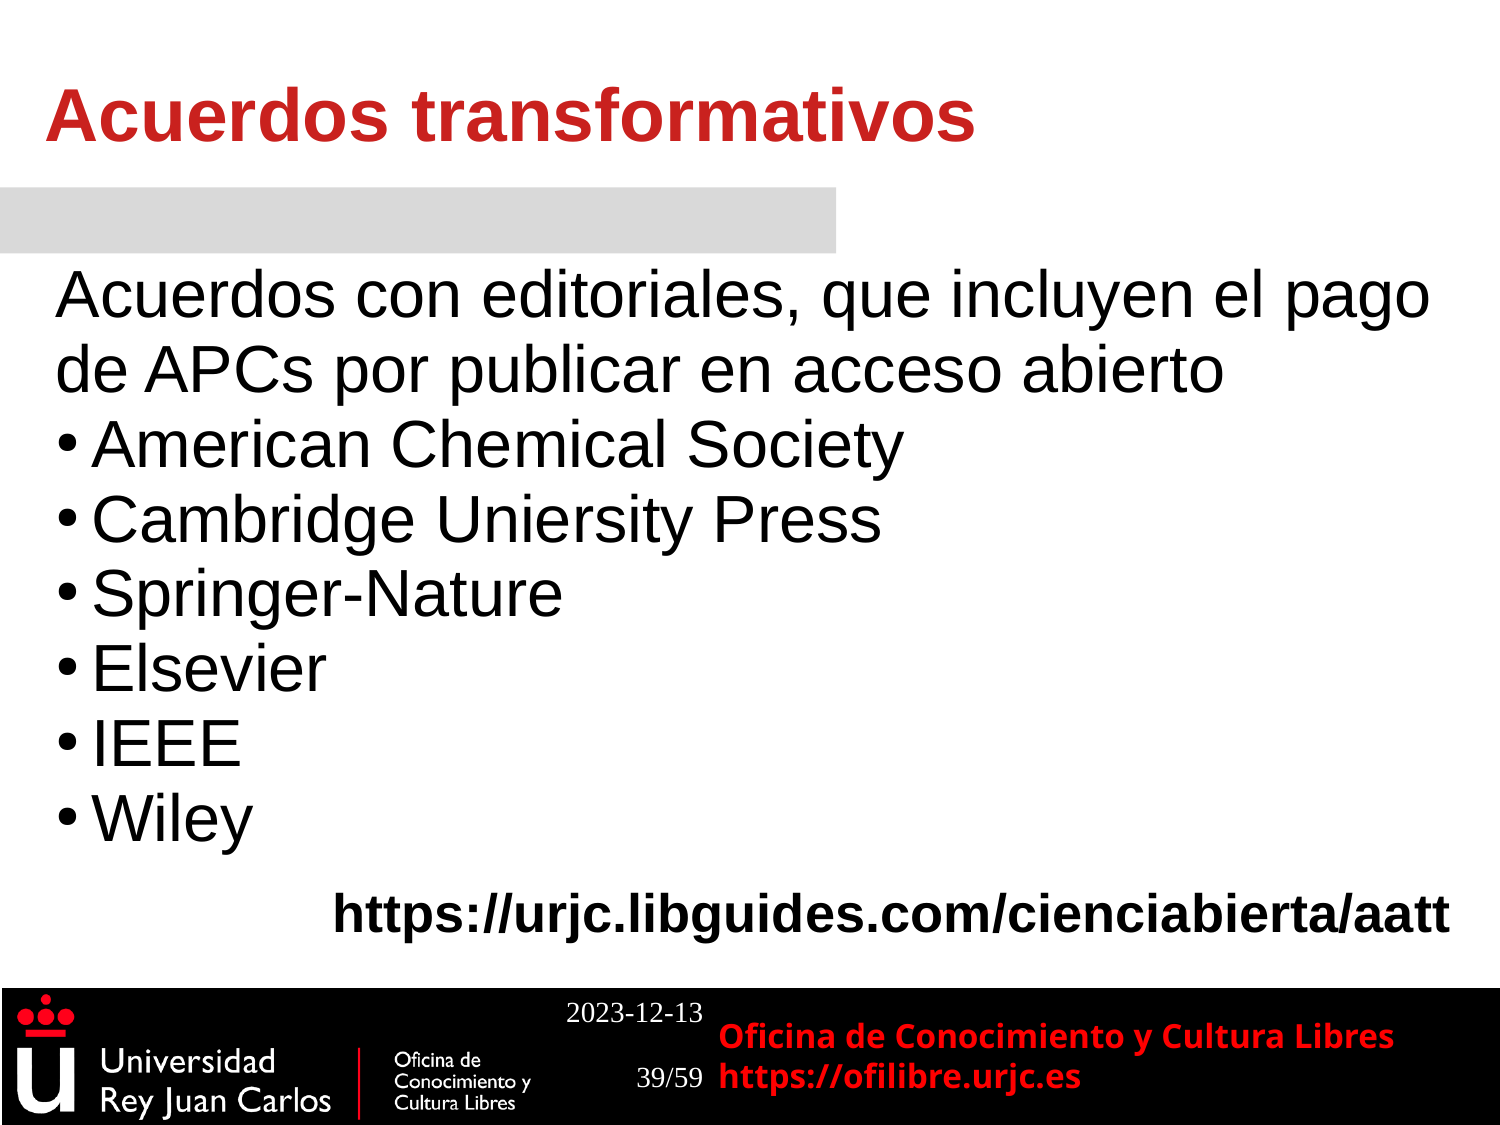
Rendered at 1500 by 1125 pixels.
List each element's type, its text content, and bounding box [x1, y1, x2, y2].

title [75, 7, 1425, 196]
picture [17, 994, 531, 1120]
text_box Acuerdos transformativos [30, 66, 1036, 249]
text_box https://urjc.libguides.com/cienciabierta/aatt [317, 876, 1500, 987]
text_box Acuerdos con editoriales, que incluyen el pago de APCs por publicar en acceso abierto American Chemical Society Cambridge Uniersity Press Springer-Nature Elsevier IEEE Wiley [40, 249, 1480, 938]
